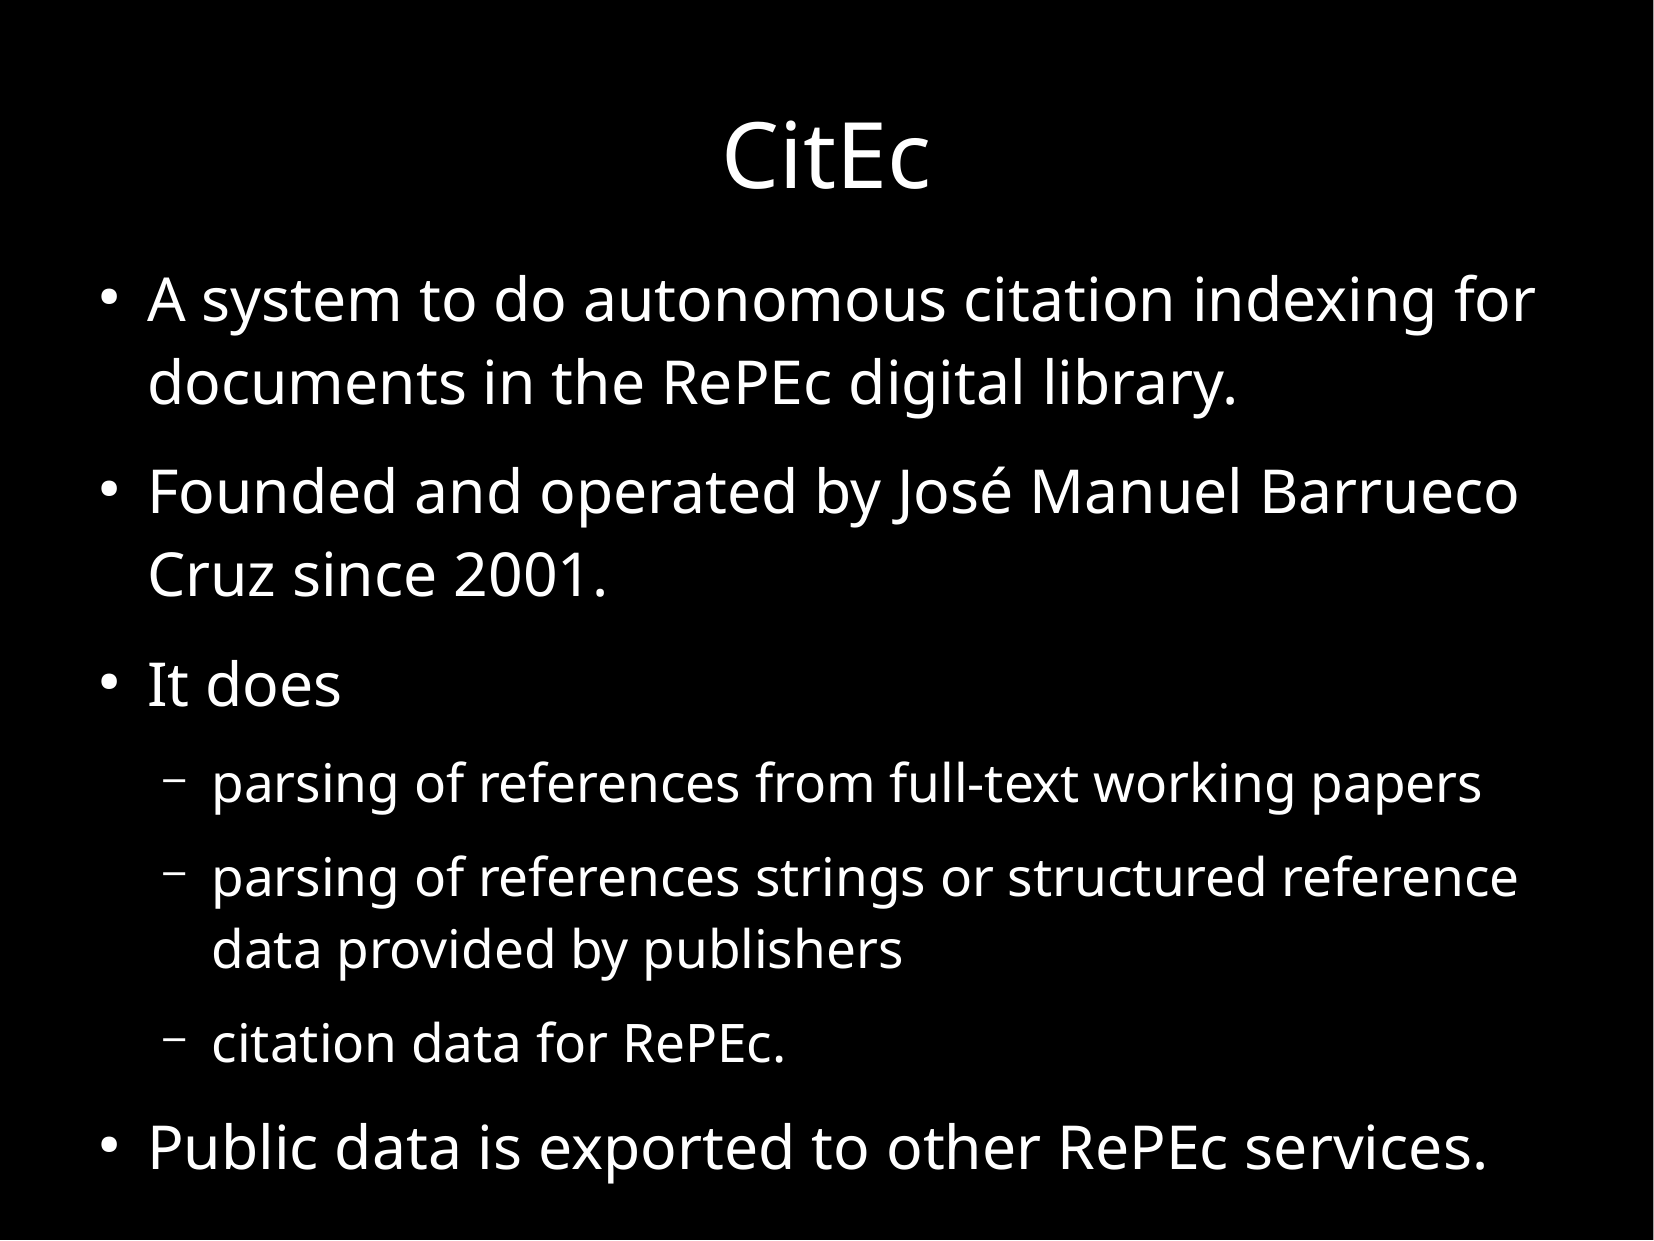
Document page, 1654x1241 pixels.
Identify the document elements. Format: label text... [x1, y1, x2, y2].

list A system to do autonomous citation indexing for documents in the RePEc digital library. Founded and operated by José Manuel Barrueco Cruz since 2001. It does parsing of references from full-text working papers parsing of references strings or structured reference data provided by publishers citation data for RePEc. Public data is exported to other RePEc services. [82, 256, 1571, 1205]
title CitEc [82, 49, 1571, 256]
